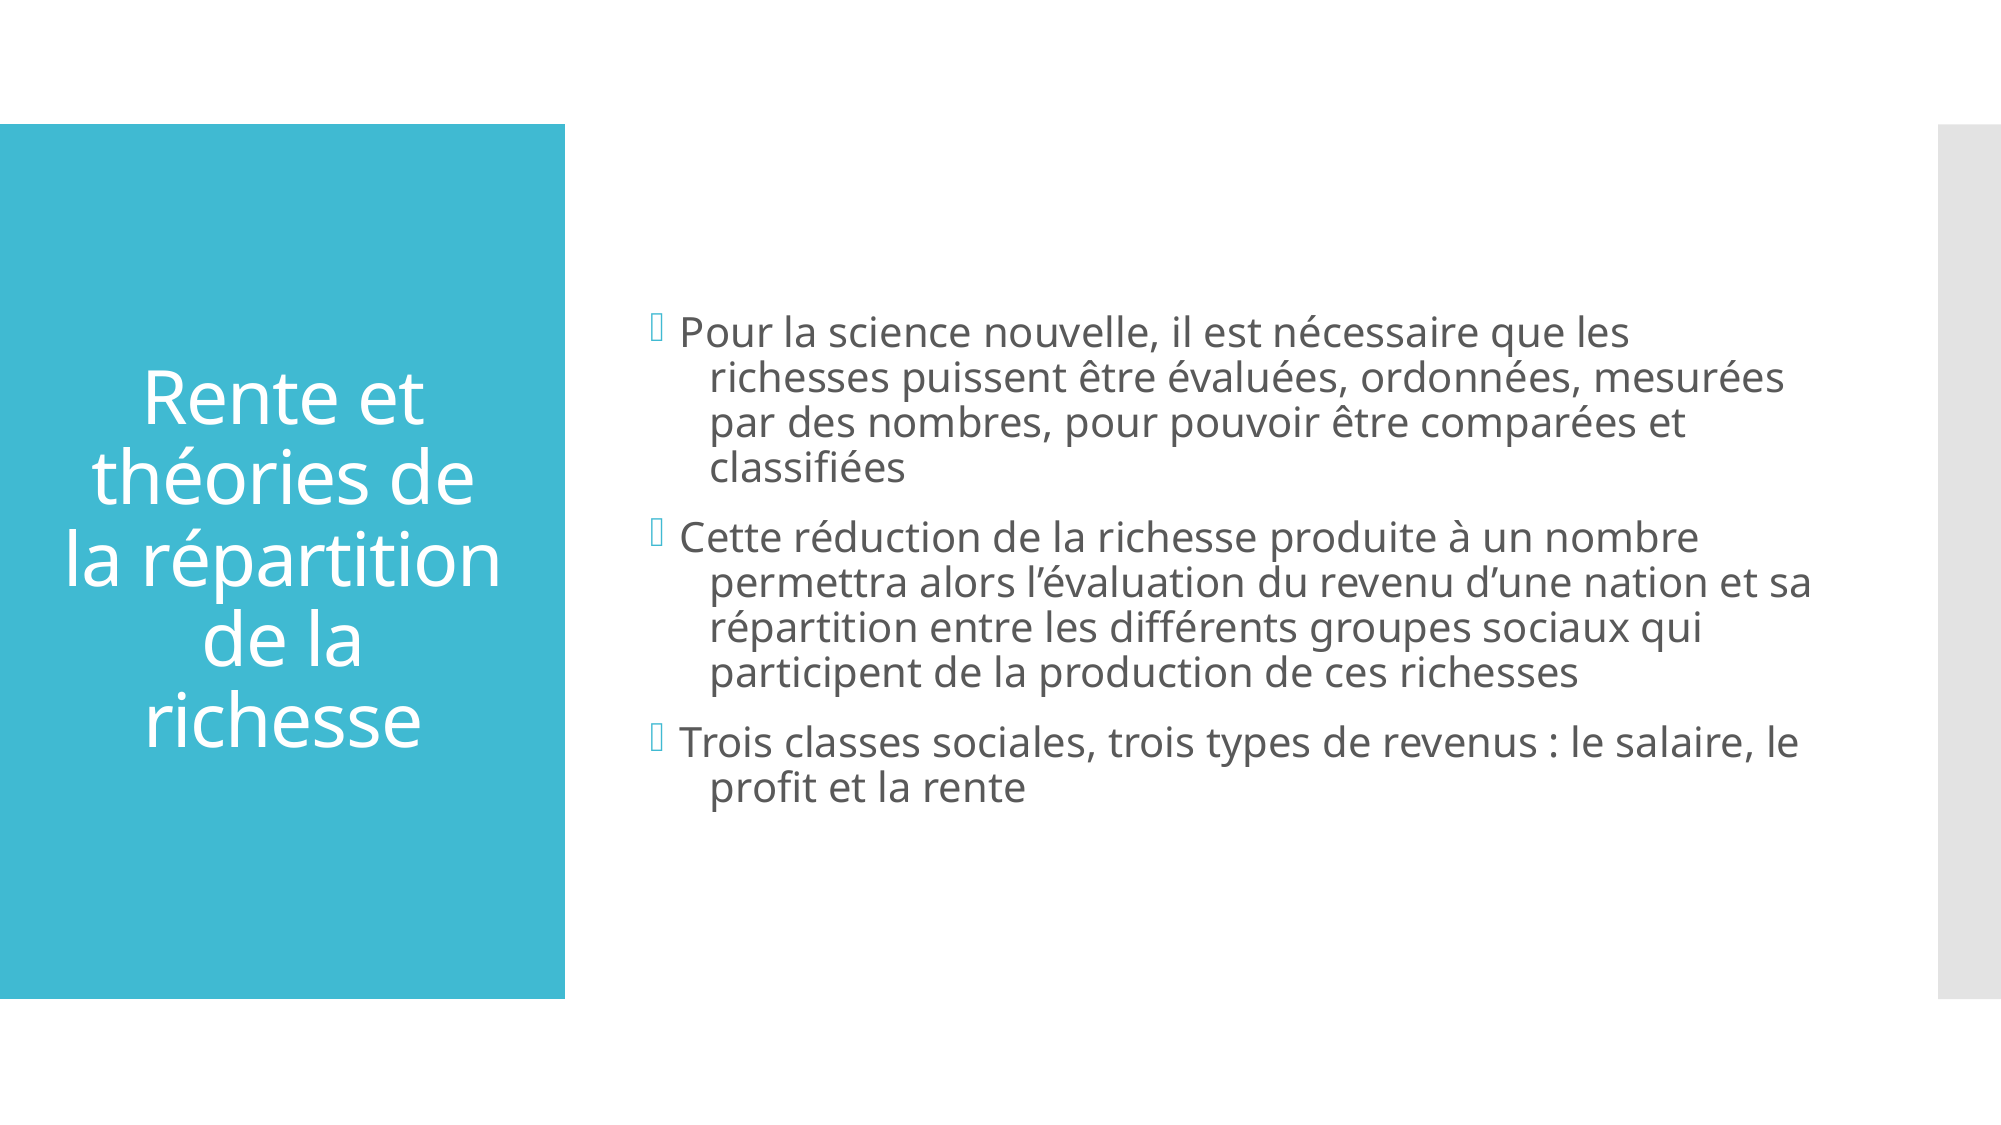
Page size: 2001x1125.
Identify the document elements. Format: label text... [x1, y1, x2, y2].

list Pour la science nouvelle, il est nécessaire que les richesses puissent être évaluées, ordonnées, mesurées par des nombres, pour pouvoir être comparées et classifiées Cette réduction de la richesse produite à un nombre permettra alors l’évaluation du revenu d’une nation et sa répartition entre les différents groupes sociaux qui participent de la production de ces richesses Trois classes sociales, trois types de revenus : le salaire, le profit et la rente [634, 141, 1835, 982]
title Rente et théories de la répartition de la richesse [41, 184, 526, 940]
